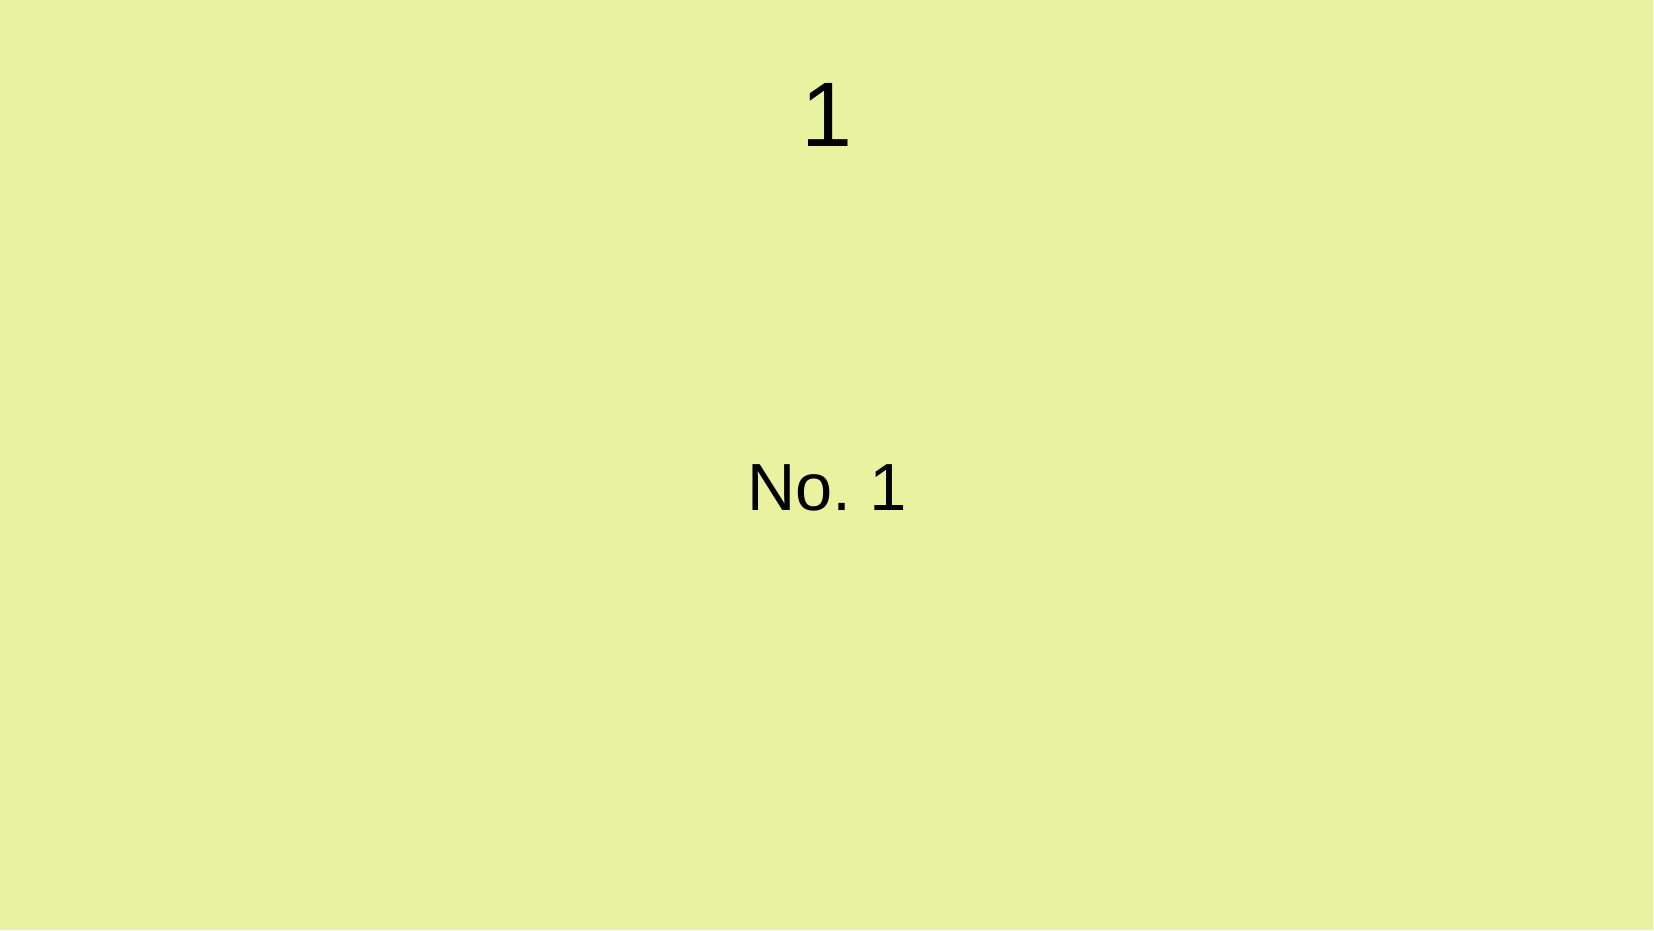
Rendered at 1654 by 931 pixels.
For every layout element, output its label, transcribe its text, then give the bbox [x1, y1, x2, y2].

subtitle No. 1 [82, 217, 1571, 758]
title 1 [82, 37, 1571, 193]
